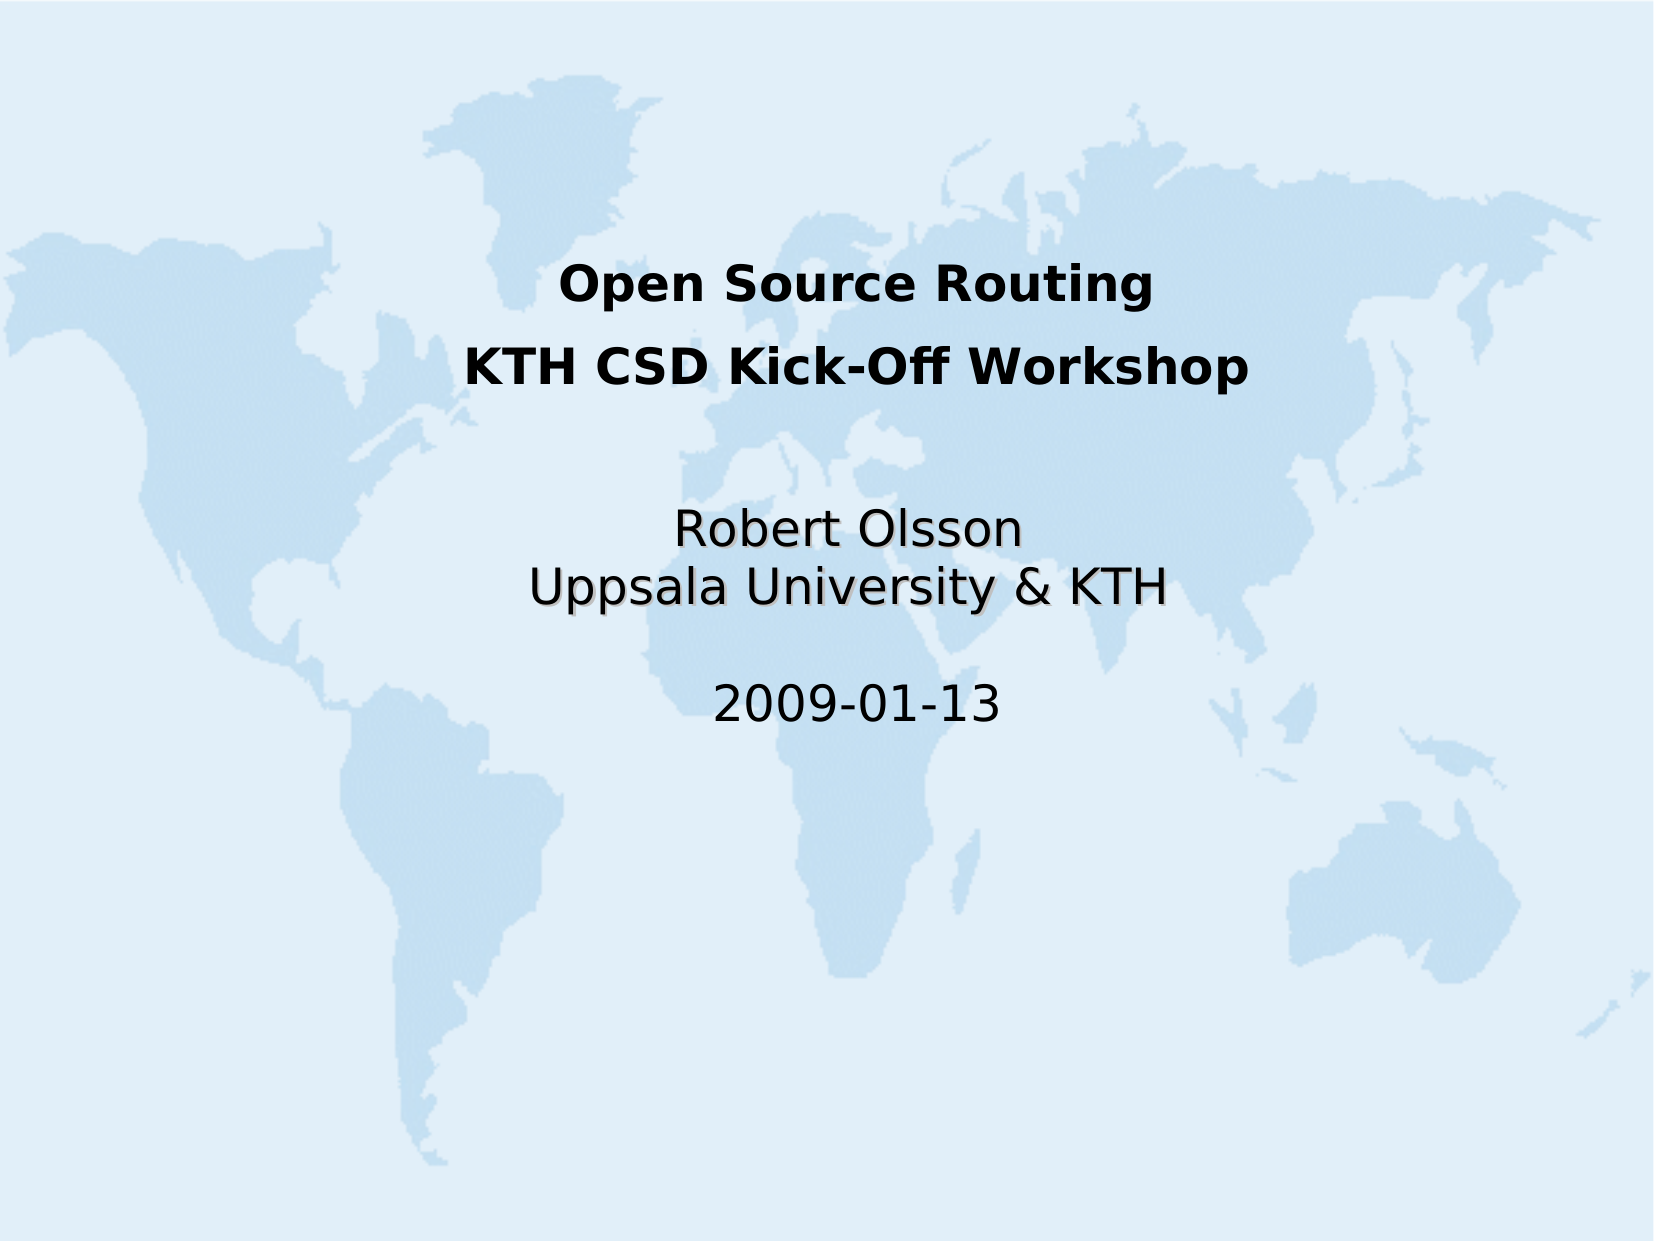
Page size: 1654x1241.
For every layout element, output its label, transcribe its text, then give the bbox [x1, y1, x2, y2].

picture [0, 0, 1654, 1241]
title [121, 102, 1534, 311]
subtitle Open Source Routing KTH CSD Kick-Off Workshop Robert Olsson Uppsala University & KTH 2009-01-13 [133, 103, 1546, 885]
